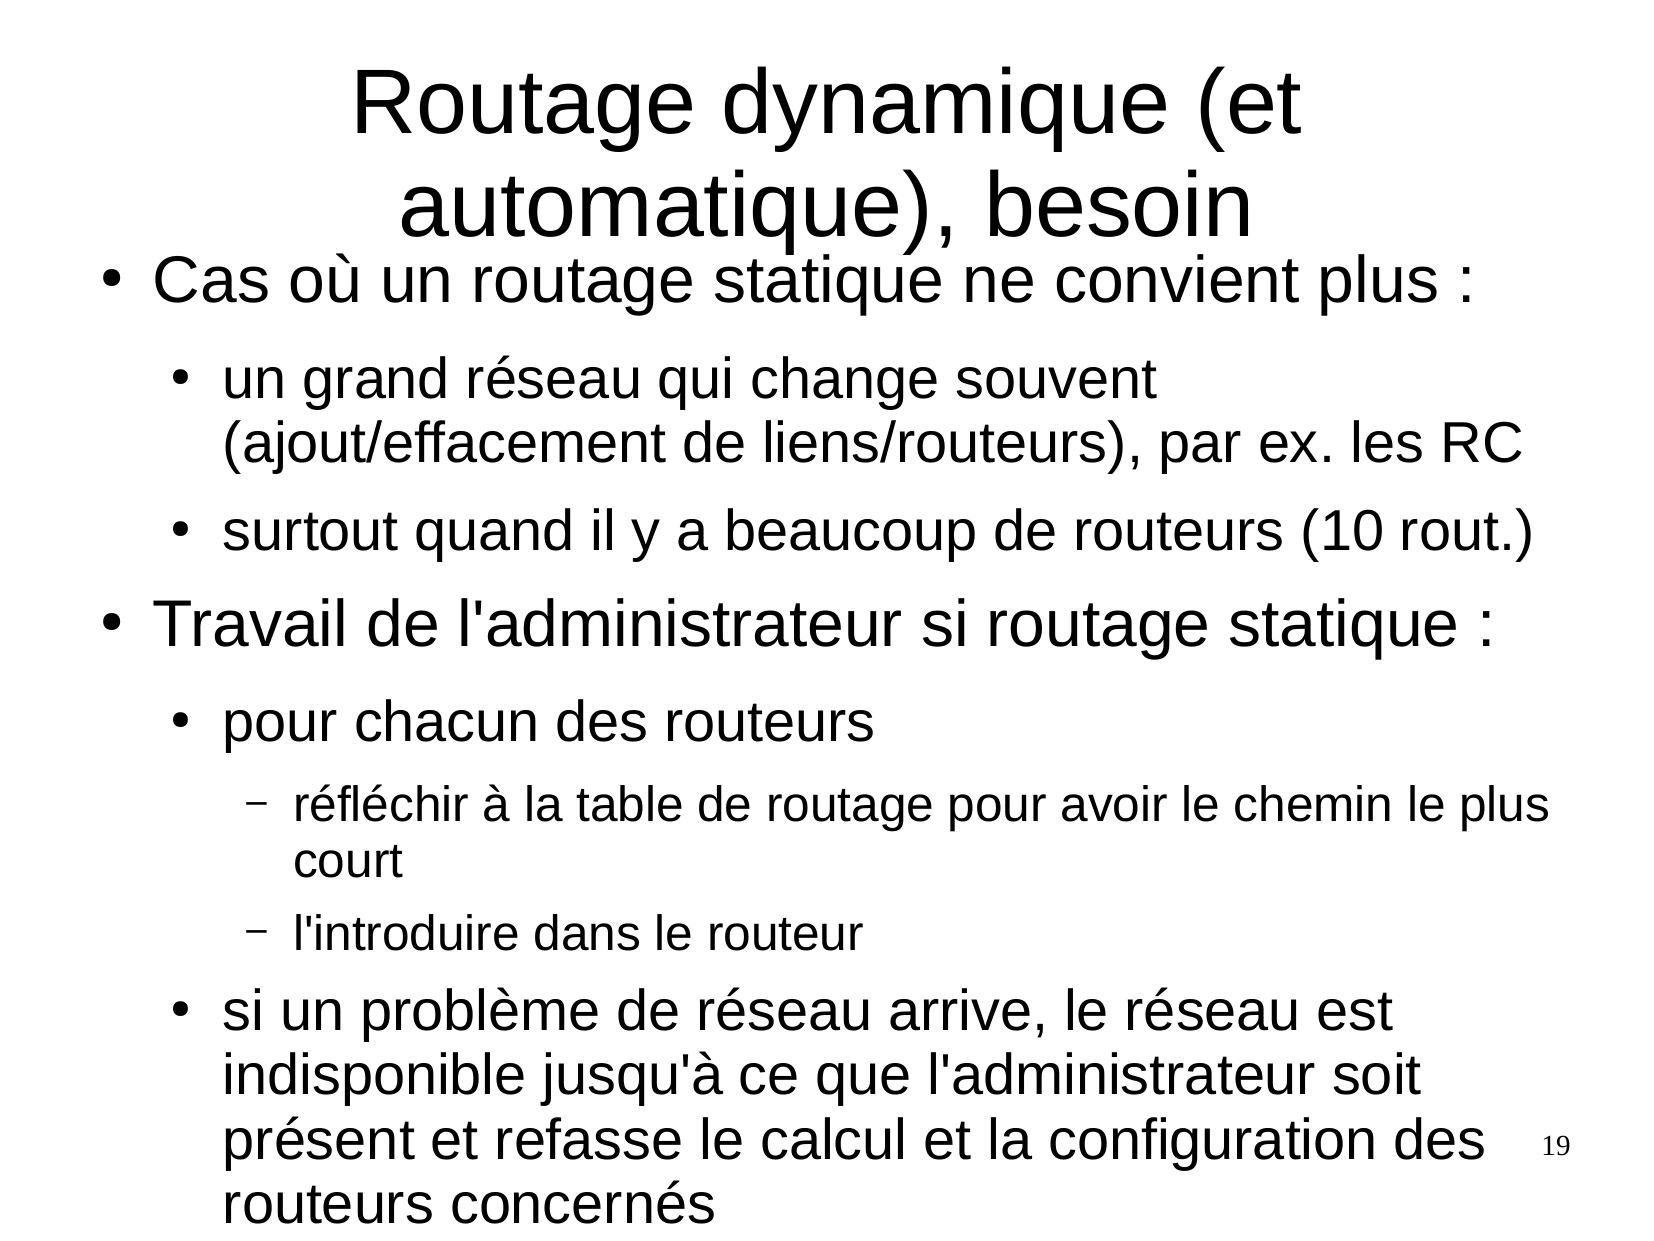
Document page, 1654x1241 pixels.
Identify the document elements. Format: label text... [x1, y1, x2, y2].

list Cas où un routage statique ne convient plus : un grand réseau qui change souvent (ajout/effacement de liens/routeurs), par ex. les RC surtout quand il y a beaucoup de routeurs (10 rout.) Travail de l'administrateur si routage statique : pour chacun des routeurs réfléchir à la table de routage pour avoir le chemin le plus court l'introduire dans le routeur si un problème de réseau arrive, le réseau est indisponible jusqu'à ce que l'administrateur soit présent et refasse le calcul et la configuration des routeurs concernés [82, 242, 1571, 1241]
title Routage dynamique (et automatique), besoin [82, 50, 1571, 242]
